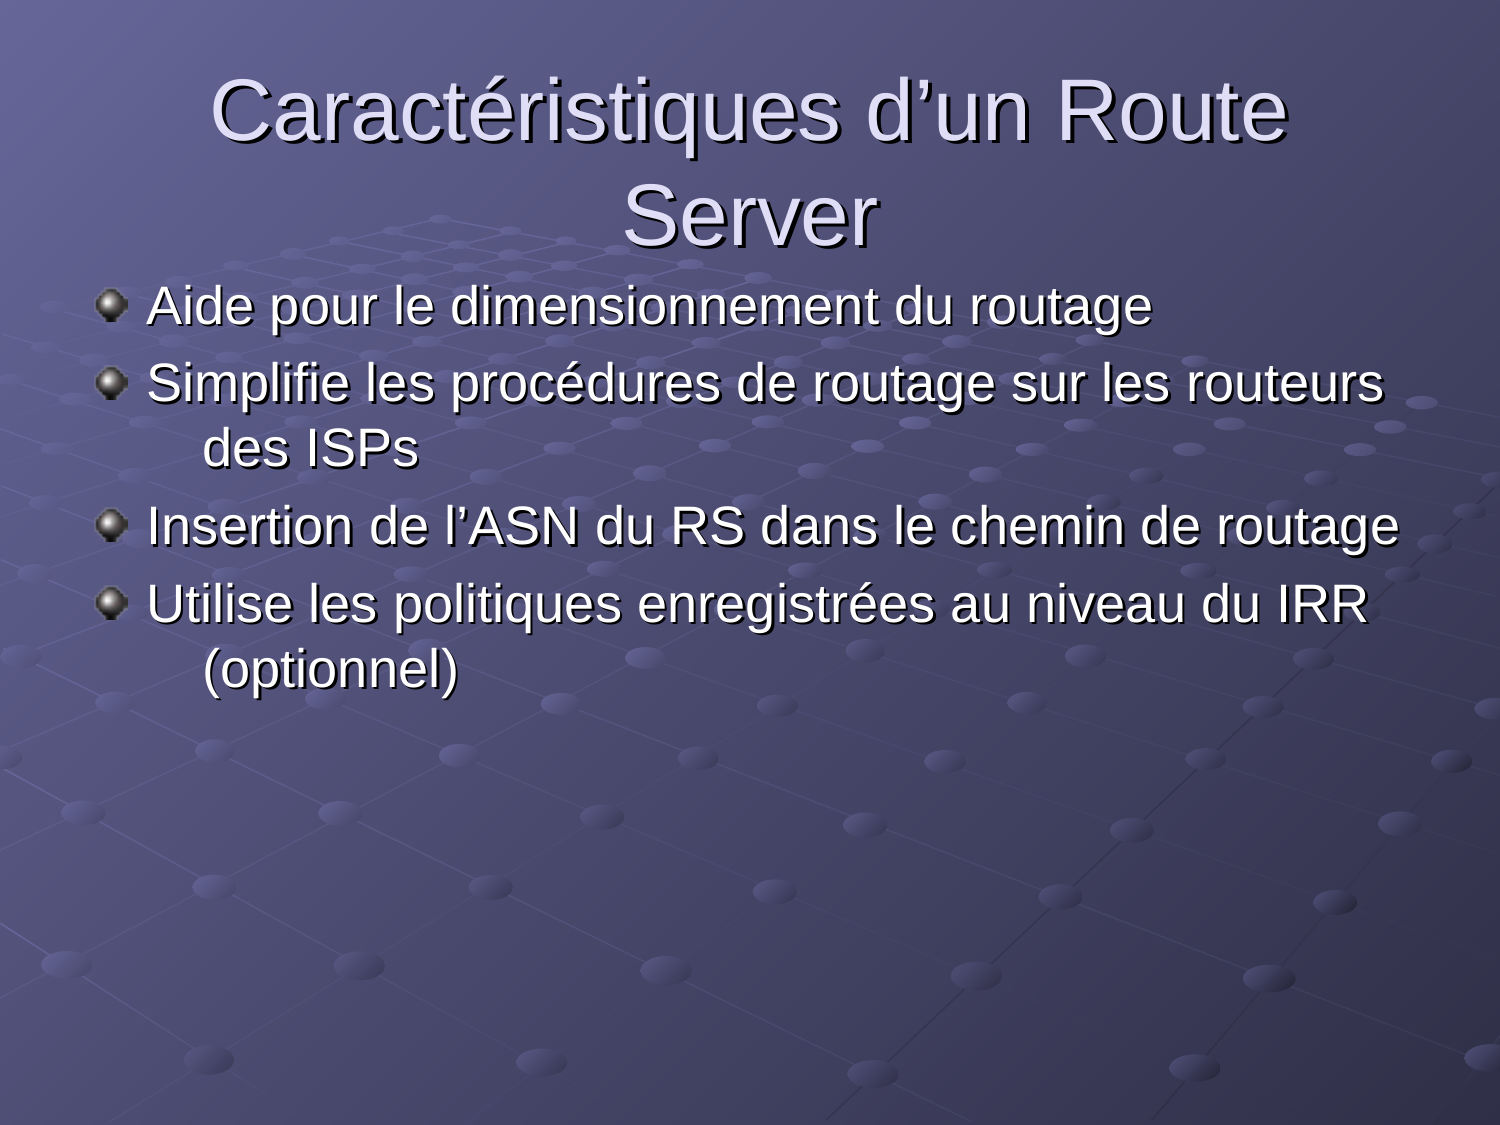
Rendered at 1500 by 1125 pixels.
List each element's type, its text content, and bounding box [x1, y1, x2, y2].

list Aide pour le dimensionnement du routage Simplifie les procédures de routage sur les routeurs des ISPs Insertion de l’ASN du RS dans le chemin de routage Utilise les politiques enregistrées au niveau du IRR (optionnel) [75, 262, 1426, 1007]
title Caractéristiques d’un Route Server [75, 45, 1426, 233]
